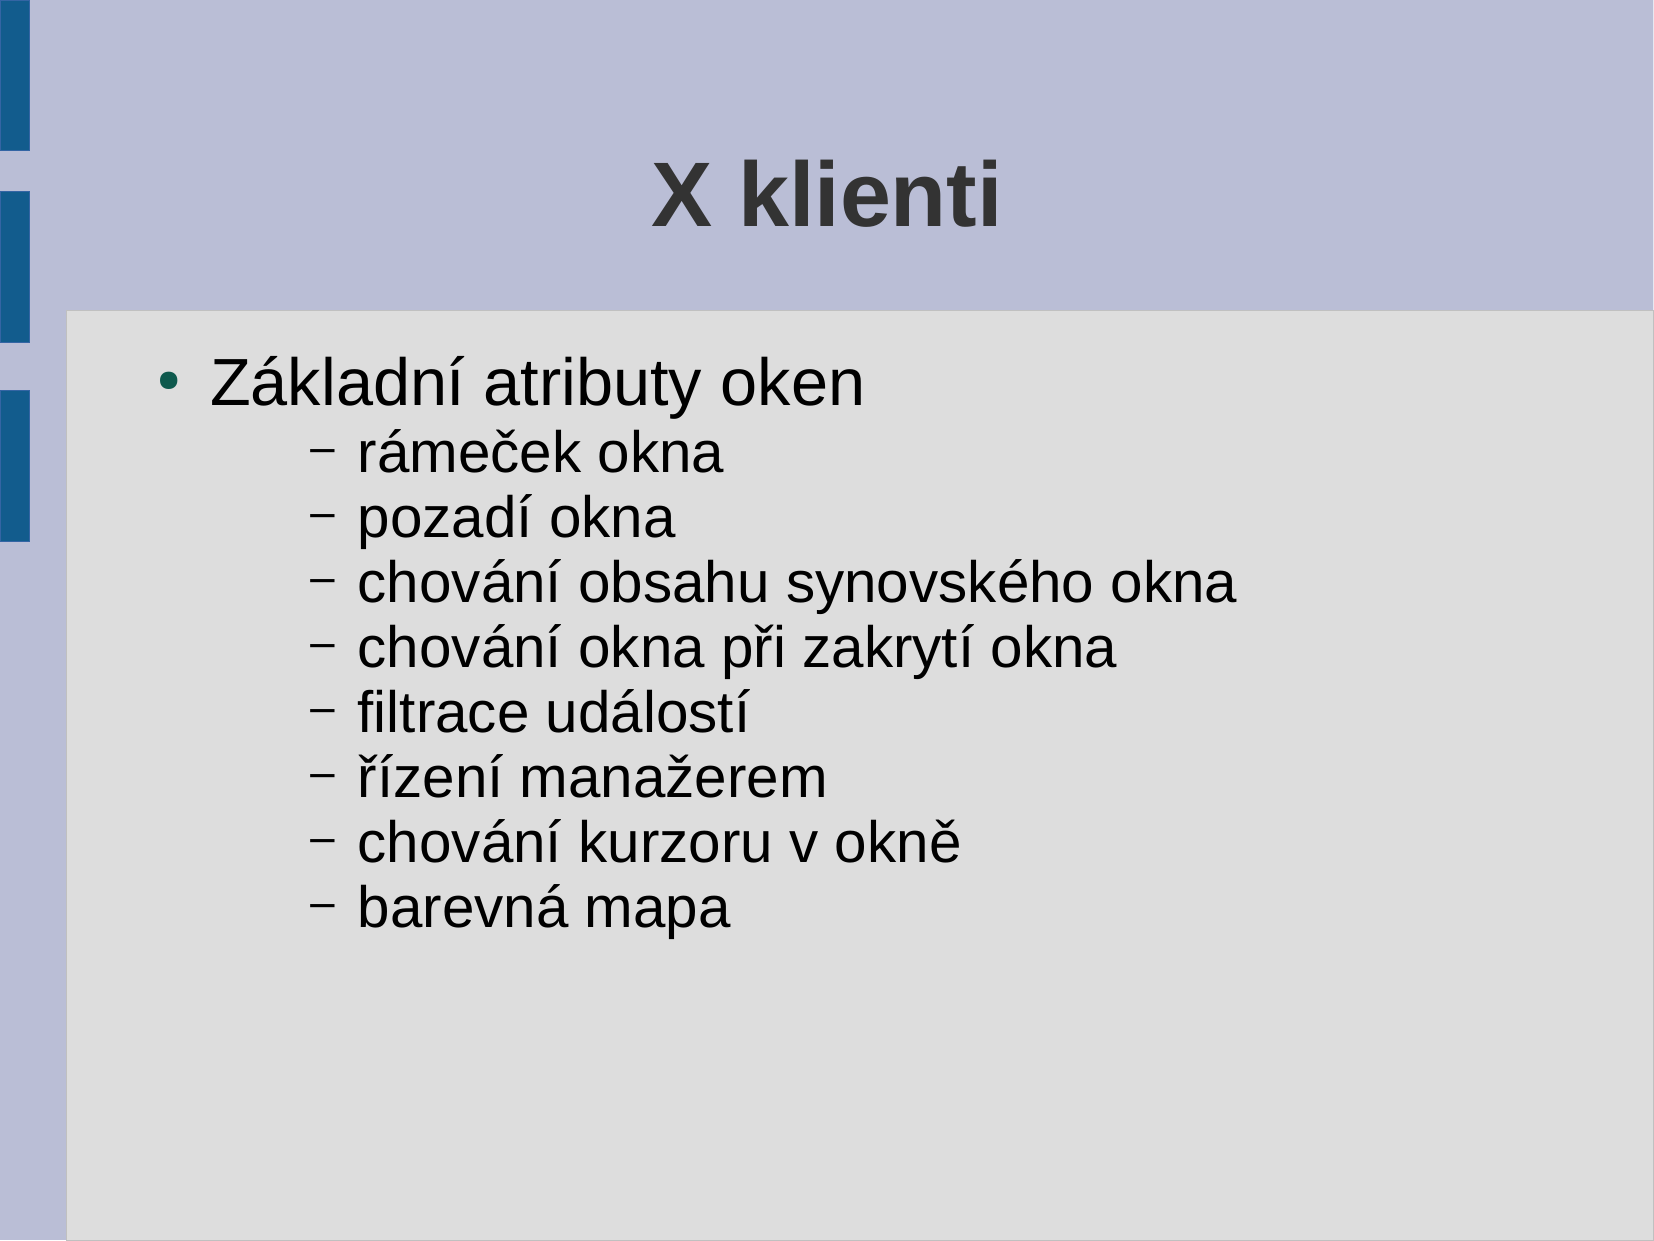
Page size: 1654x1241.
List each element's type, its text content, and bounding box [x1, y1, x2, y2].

title X klienti [121, 91, 1534, 299]
list Základní atributy oken rámeček okna pozadí okna chování obsahu synovského okna chování okna při zakrytí okna filtrace událostí řízení manažerem chování kurzoru v okně barevná mapa [121, 344, 1534, 1127]
